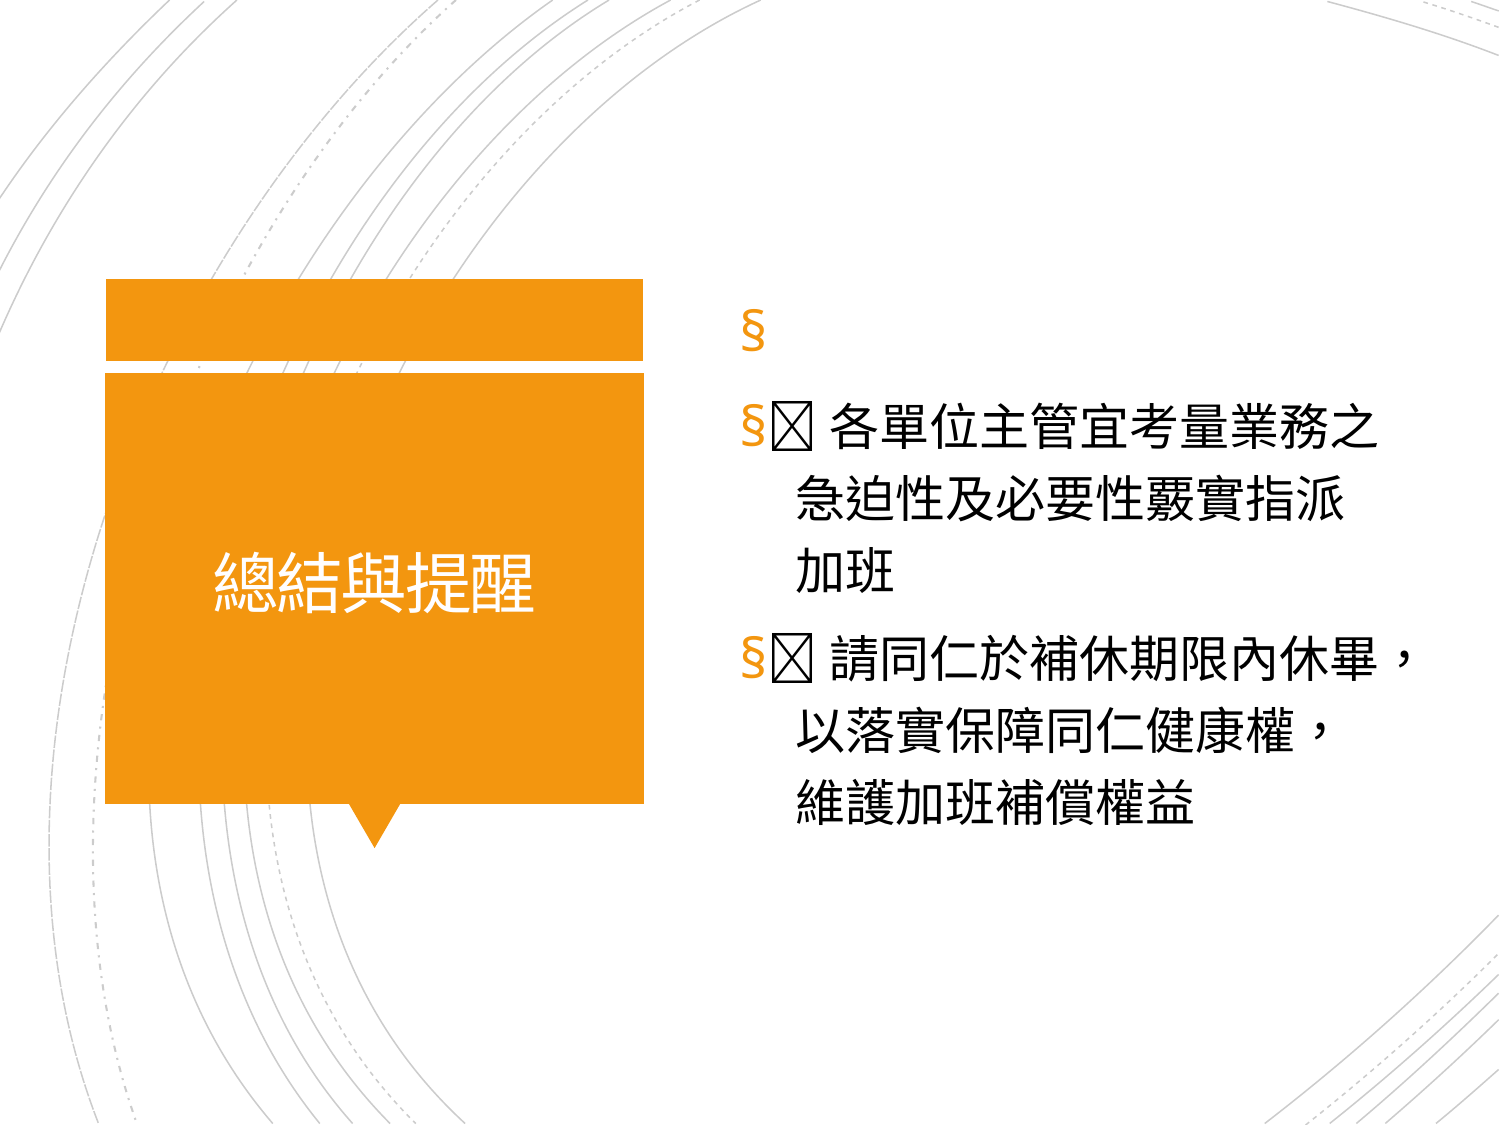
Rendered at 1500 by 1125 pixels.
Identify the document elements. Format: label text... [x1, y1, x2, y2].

list 🔔各單位主管宜考量業務之急迫性及必要性覈實指派加班 🔔請同仁於補休期限內休畢，以落實保障同仁健康權，維護加班補償權益 [724, 131, 1396, 993]
title 總結與提醒 [118, 385, 630, 790]
